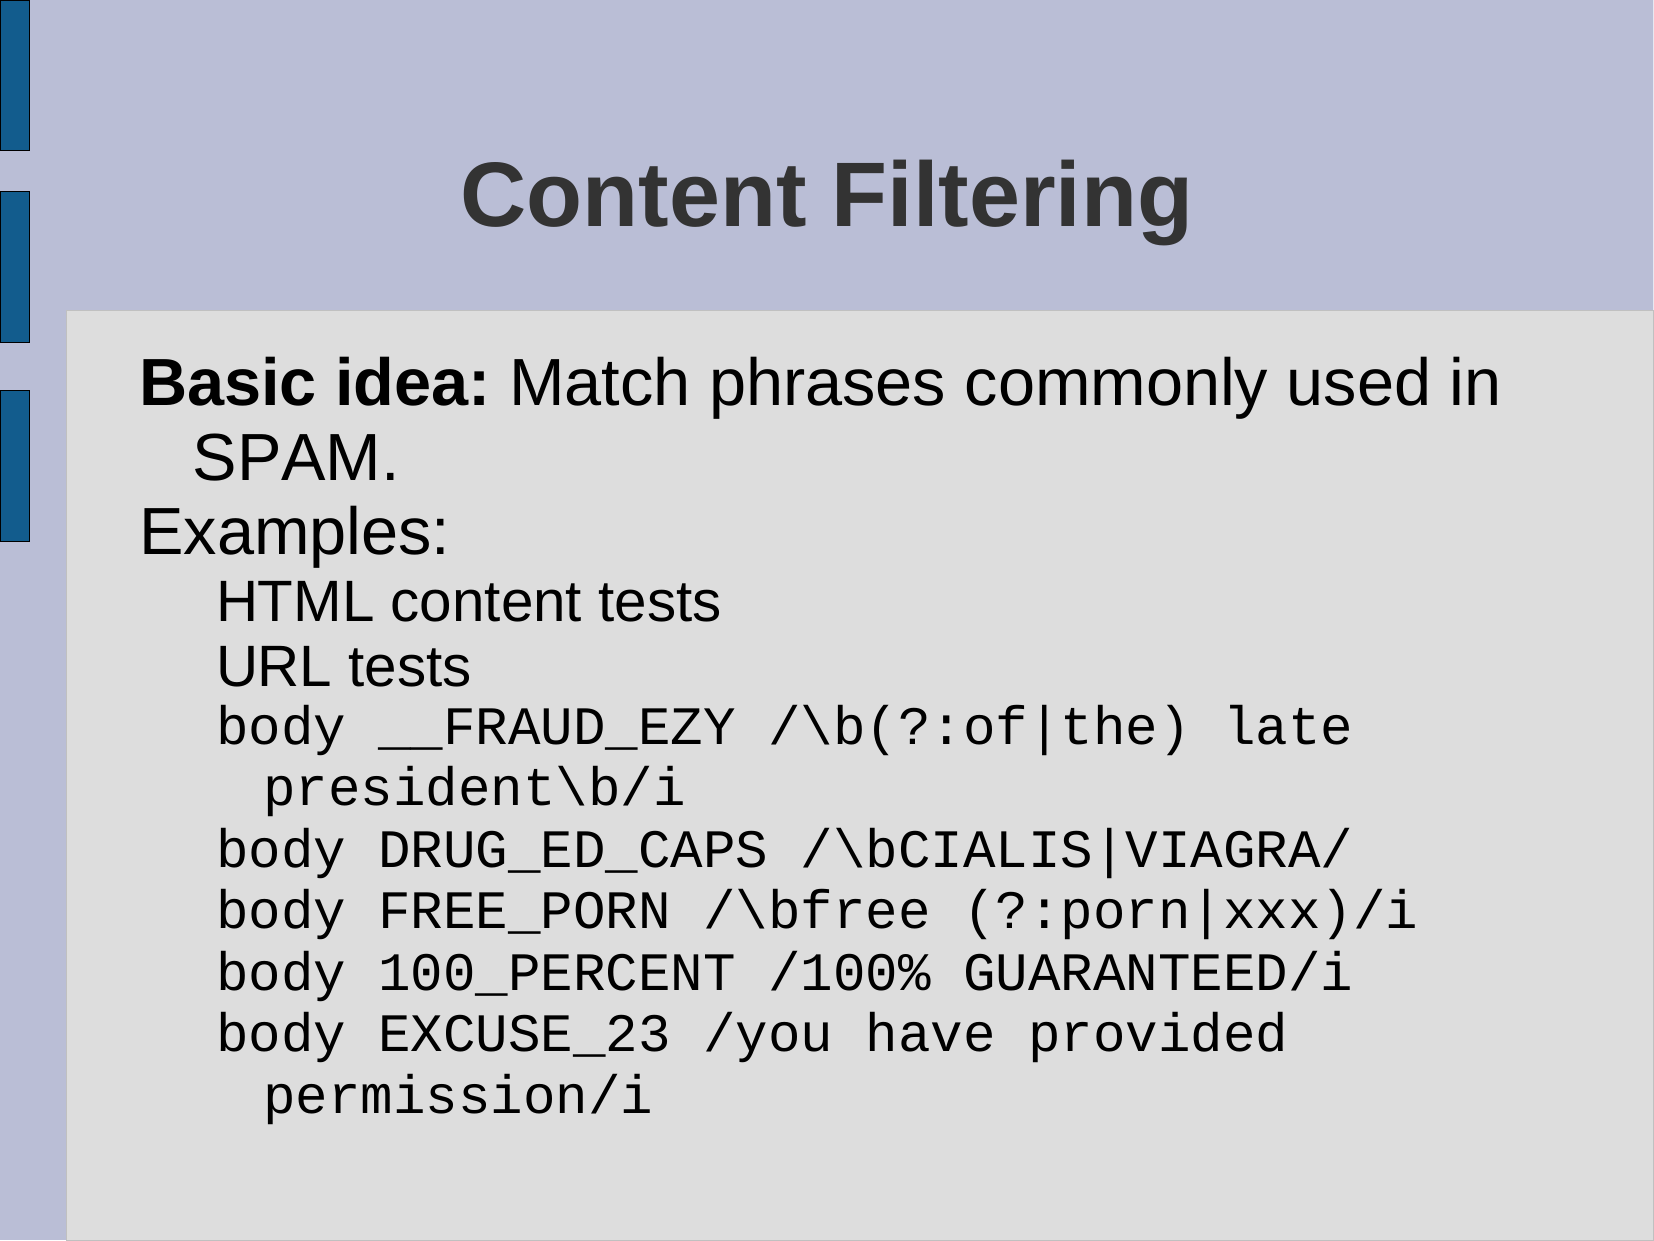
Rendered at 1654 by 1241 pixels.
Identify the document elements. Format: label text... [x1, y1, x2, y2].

list Basic idea: Match phrases commonly used in SPAM. Examples: HTML content tests URL tests body __FRAUD_EZY /\b(?:of|the) late president\b/i body DRUG_ED_CAPS /\bCIALIS|VIAGRA/ body FREE_PORN /\bfree (?:porn|xxx)/i body 100_PERCENT /100% GUARANTEED/i body EXCUSE_23 /you have provided permission/i [121, 344, 1534, 1144]
title Content Filtering [121, 91, 1534, 299]
